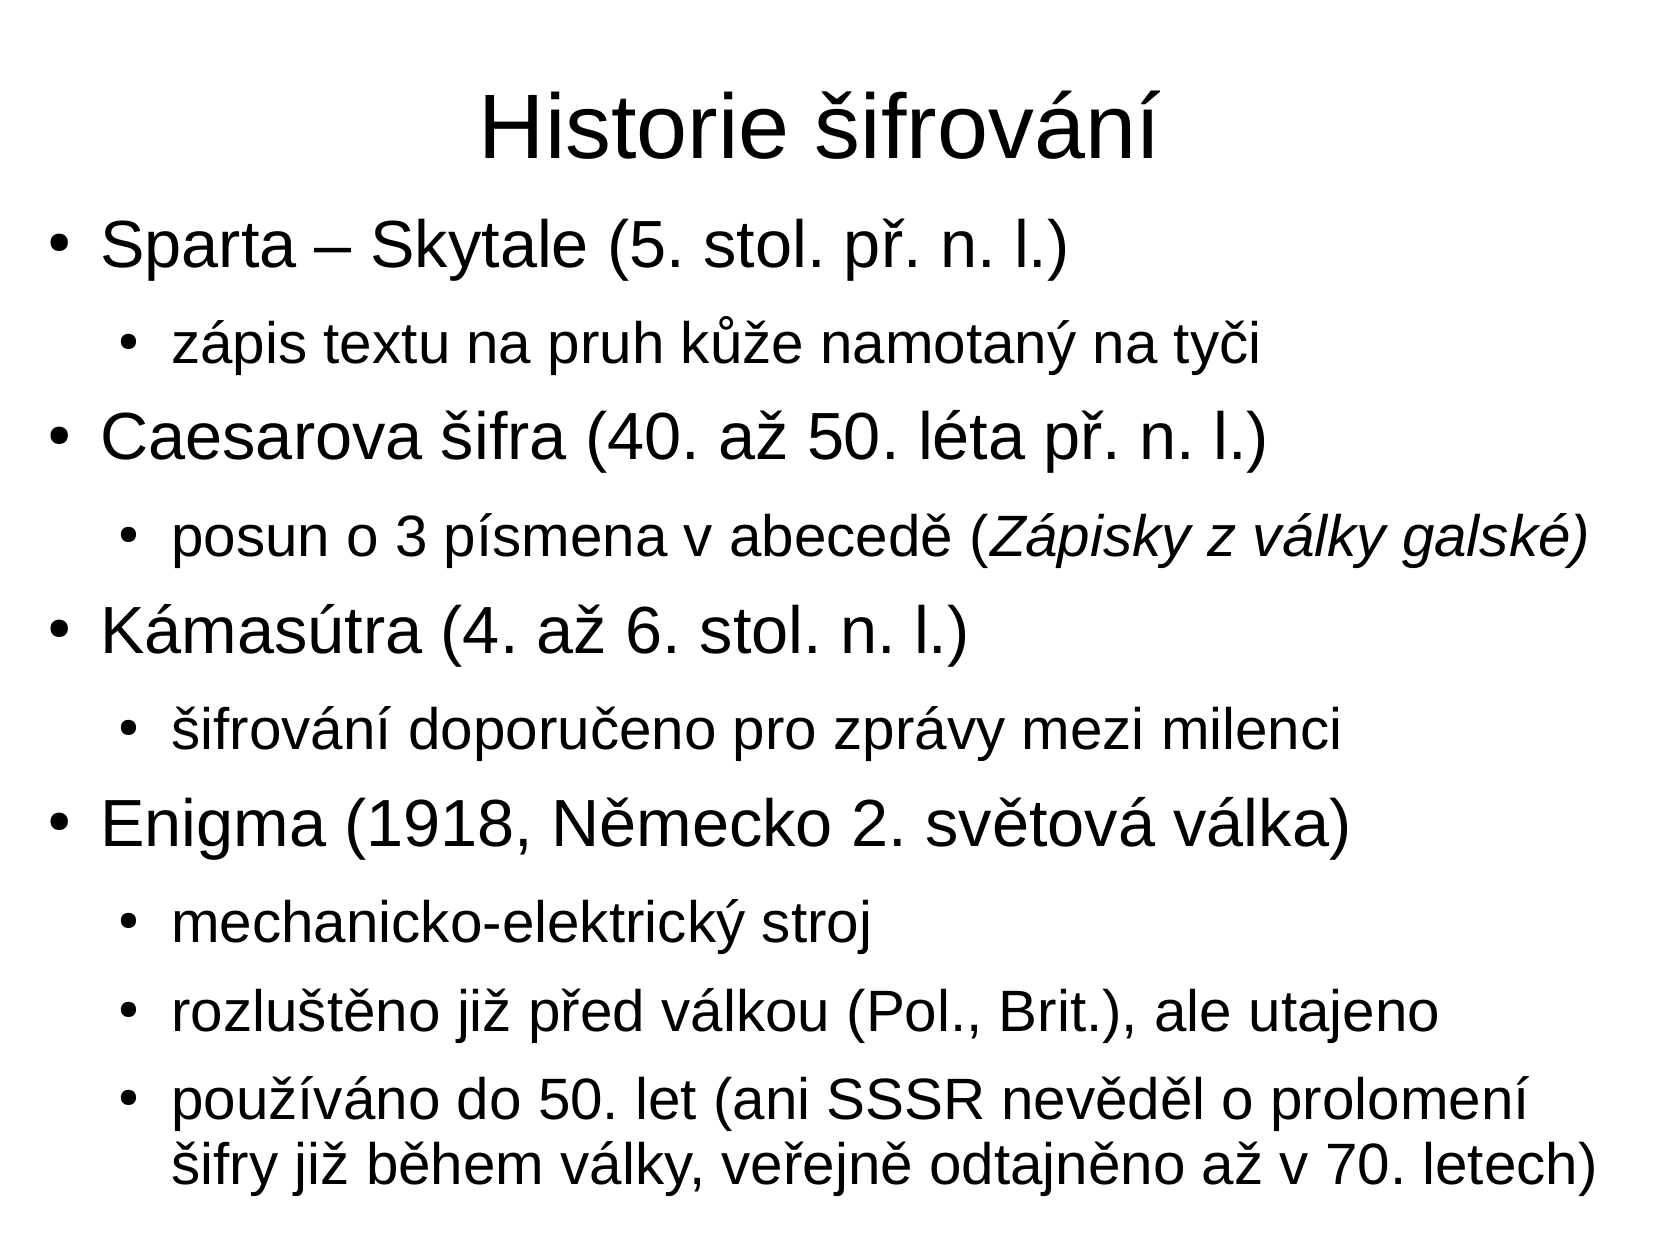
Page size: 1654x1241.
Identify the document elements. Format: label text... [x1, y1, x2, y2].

list Sparta – Skytale (5. stol. př. n. l.) zápis textu na pruh kůže namotaný na tyči Caesarova šifra (40. až 50. léta př. n. l.) posun o 3 písmena v abecedě (Zápisky z války galské) Kámasútra (4. až 6. stol. n. l.) šifrování doporučeno pro zprávy mezi milenci Enigma (1918, Německo 2. světová válka) mechanicko-elektrický stroj rozluštěno již před válkou (Pol., Brit.), ale utajeno používáno do 50. let (ani SSSR nevěděl o prolomení šifry již během války, veřejně odtajněno až v 70. letech) [29, 206, 1625, 1198]
title Historie šifrování [76, 46, 1565, 206]
